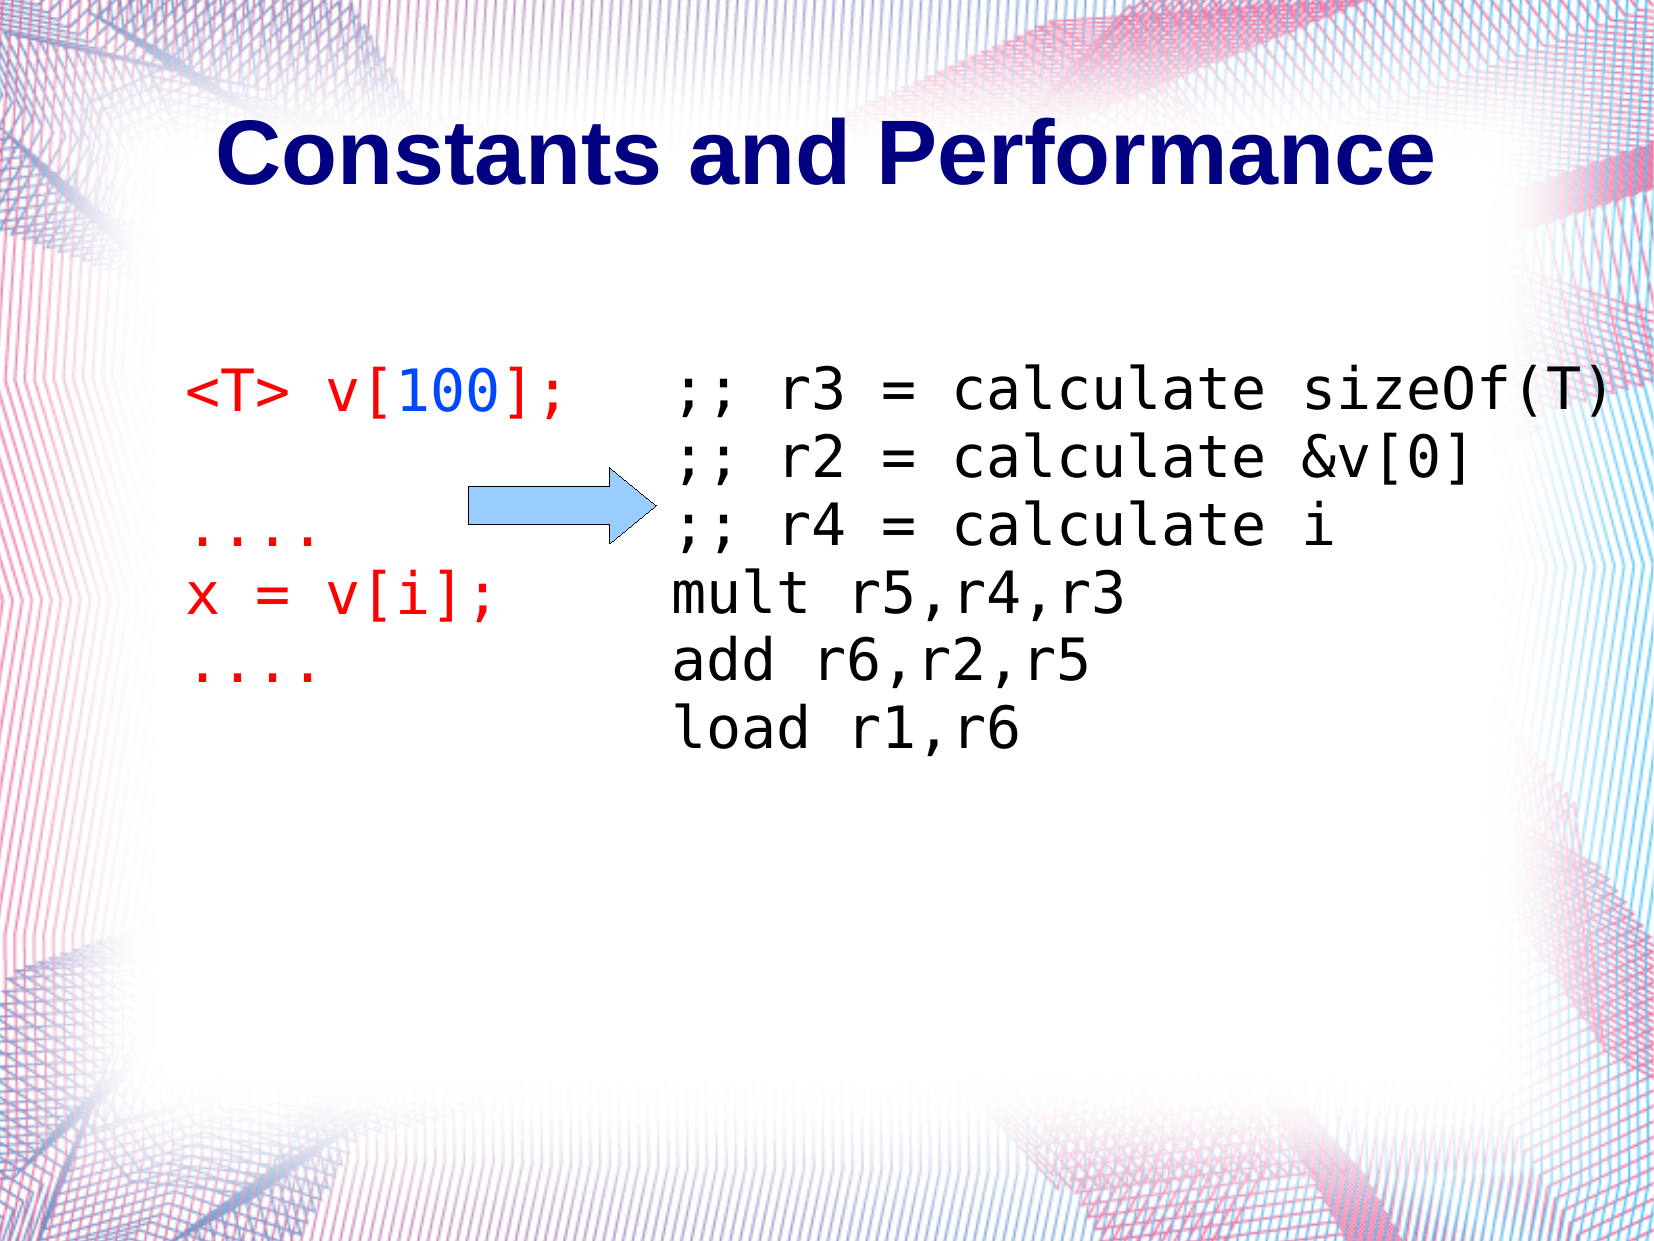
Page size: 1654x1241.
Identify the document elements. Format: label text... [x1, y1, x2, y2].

picture [0, 0, 1654, 1241]
text_box <T> v[100]; .... x = v[i]; .... [170, 350, 656, 704]
text_box ;; r3 = calculate sizeOf(T) ;; r2 = calculate &v[0] ;; r4 = calculate i mult r5,r4,r3 add r6,r2,r5 load r1,r6 [656, 348, 1654, 770]
title Constants and Performance [82, 56, 1571, 250]
text_box [468, 467, 657, 544]
